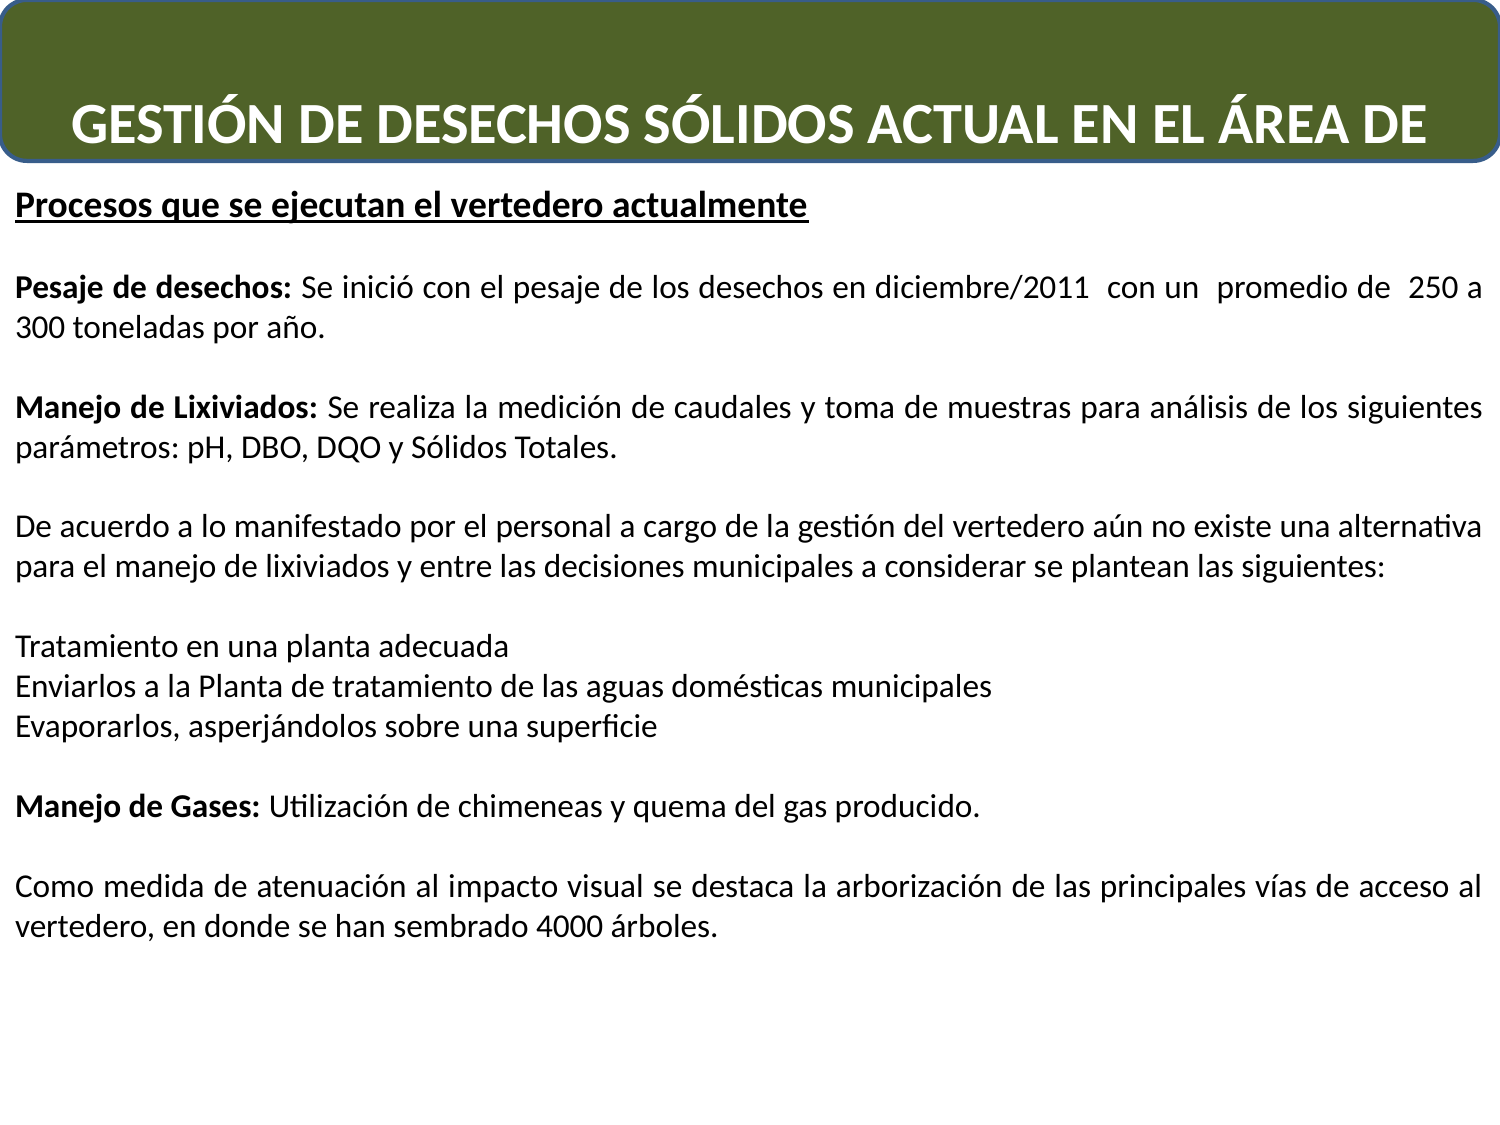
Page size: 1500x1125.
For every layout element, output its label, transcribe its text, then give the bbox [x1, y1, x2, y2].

text_box GESTIÓN DE DESECHOS SÓLIDOS ACTUAL EN EL ÁREA DE INFLUENCIA [0, 0, 1500, 161]
text_box Procesos que se ejecutan el vertedero actualmente Pesaje de desechos: Se inició con el pesaje de los desechos en diciembre/2011 con un promedio de 250 a 300 toneladas por año. Manejo de Lixiviados: Se realiza la medición de caudales y toma de muestras para análisis de los siguientes parámetros: pH, DBO, DQO y Sólidos Totales. De acuerdo a lo manifestado por el personal a cargo de la gestión del vertedero aún no existe una alternativa para el manejo de lixiviados y entre las decisiones municipales a considerar se plantean las siguientes: Tratamiento en una planta adecuada Enviarlos a la Planta de tratamiento de las aguas domésticas municipales Evaporarlos, asperjándolos sobre una superficie Manejo de Gases: Utilización de chimeneas y quema del gas producido. Como medida de atenuación al impacto visual se destaca la arborización de las principales vías de acceso al vertedero, en donde se han sembrado 4000 árboles. [0, 172, 1500, 1036]
